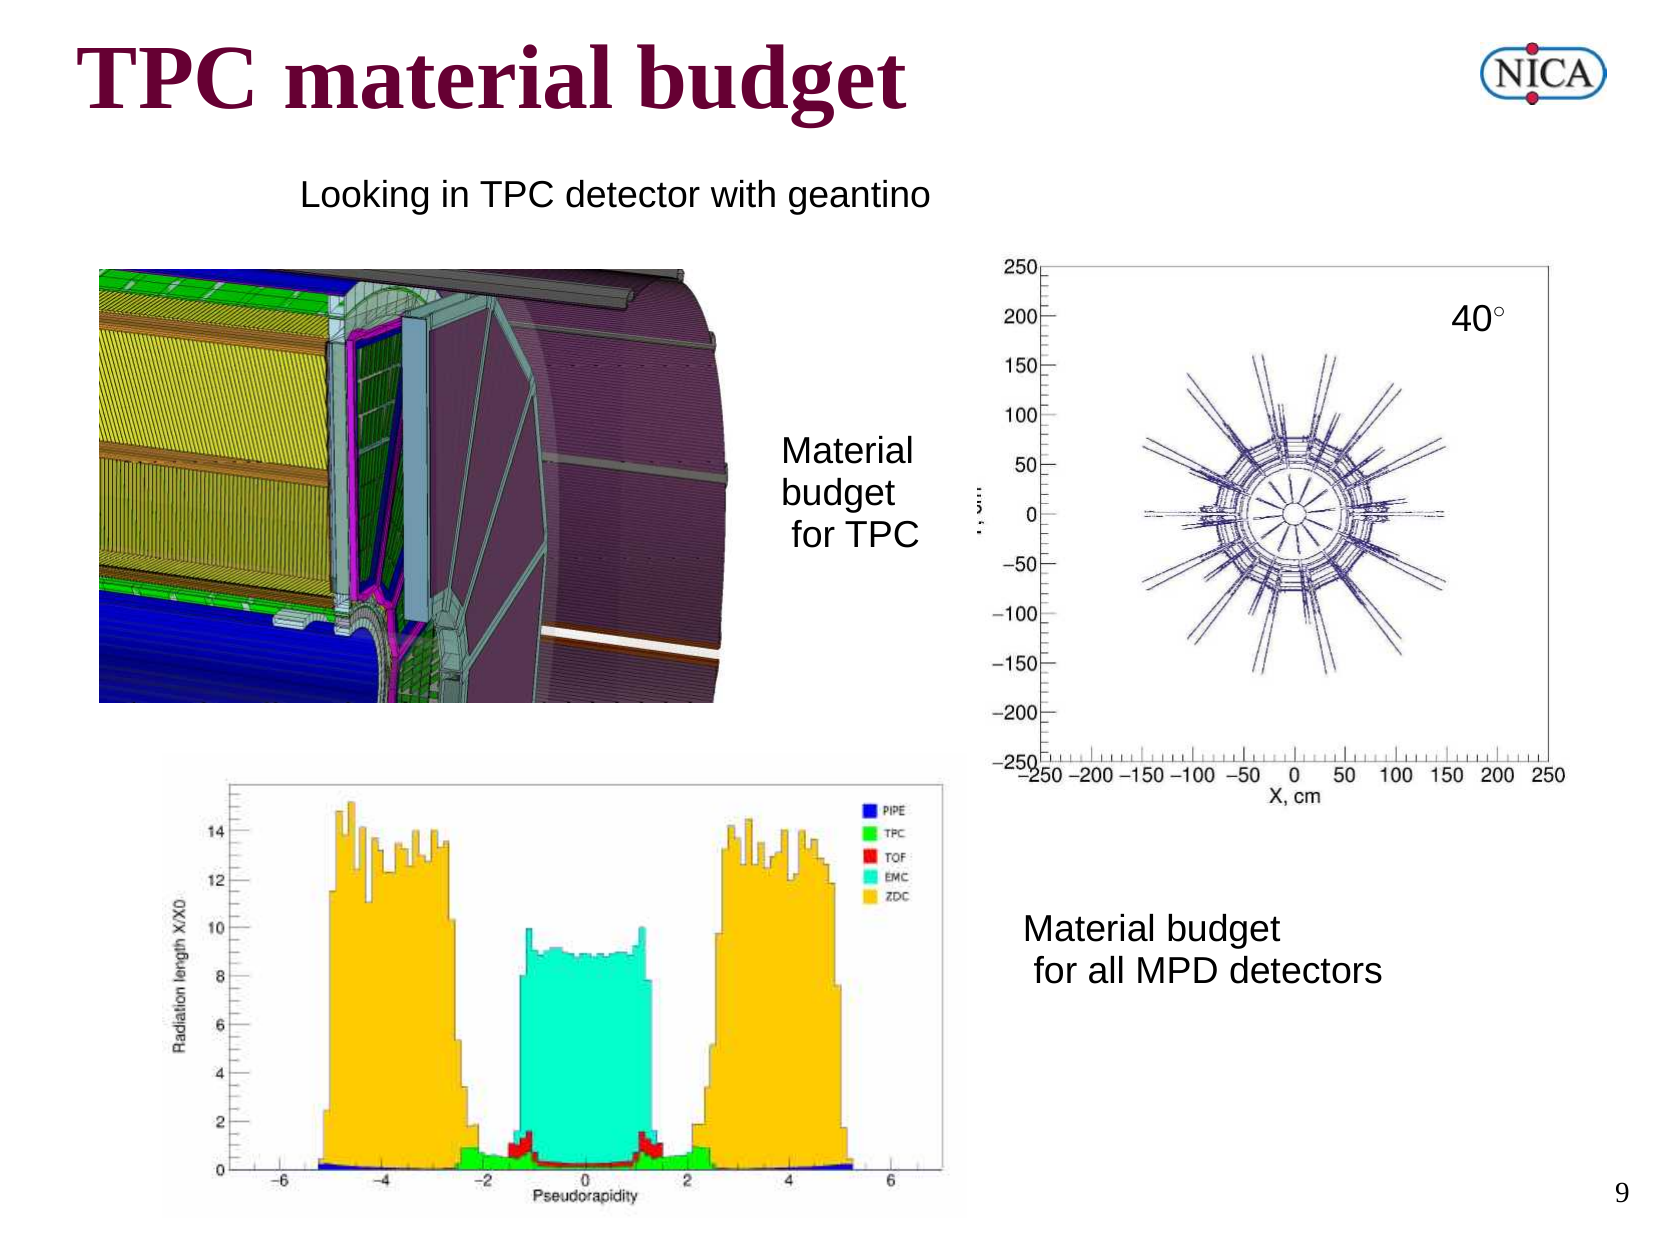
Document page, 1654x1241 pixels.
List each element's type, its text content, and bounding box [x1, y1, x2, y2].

text_box Looking in TPC detector with geantino [285, 165, 947, 223]
text_box Material budget for TPC [766, 421, 961, 563]
text_box Material budget for all MPD detectors [1008, 900, 1426, 999]
picture [162, 753, 967, 1218]
text_box 40○ [1436, 289, 1521, 347]
picture [1565, 42, 1607, 105]
picture [977, 204, 1612, 824]
title TPC material budget [76, 19, 1565, 136]
picture [99, 269, 846, 703]
